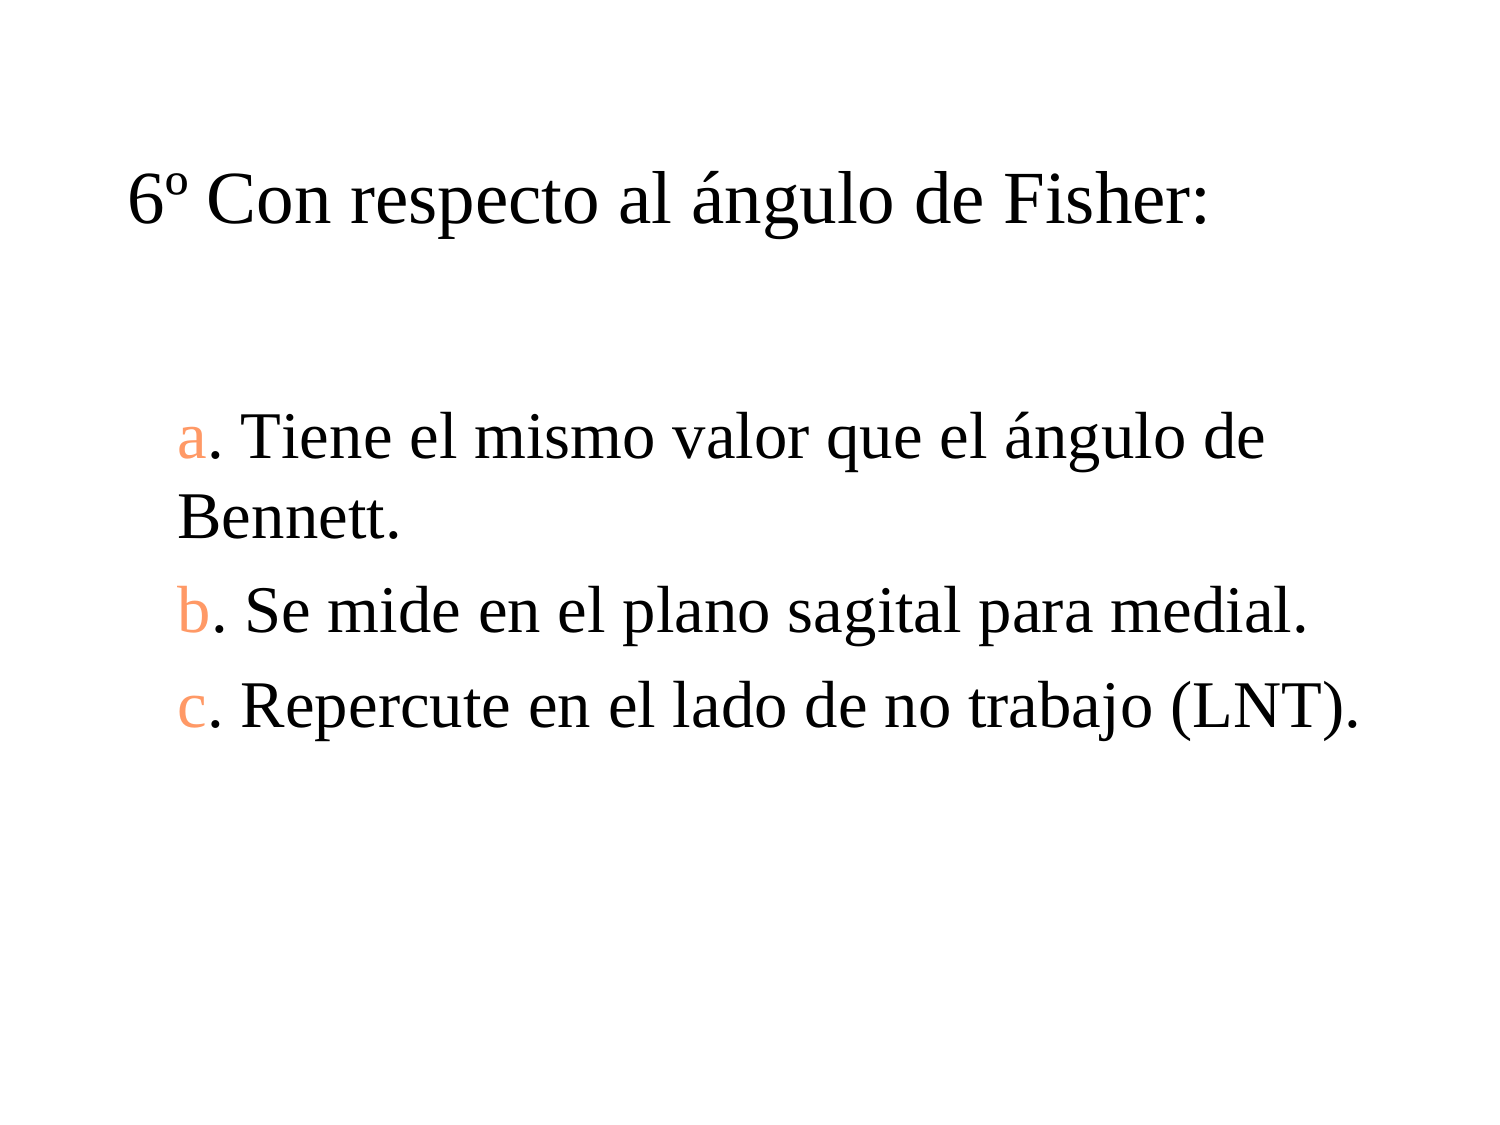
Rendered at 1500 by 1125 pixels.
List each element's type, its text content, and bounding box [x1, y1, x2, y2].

list a. Tiene el mismo valor que el ángulo de Bennett. b. Se mide en el plano sagital para medial. c. Repercute en el lado de no trabajo (LNT). [0, 383, 1388, 1068]
title 6º Con respecto al ángulo de Fisher: [112, 68, 1388, 319]
